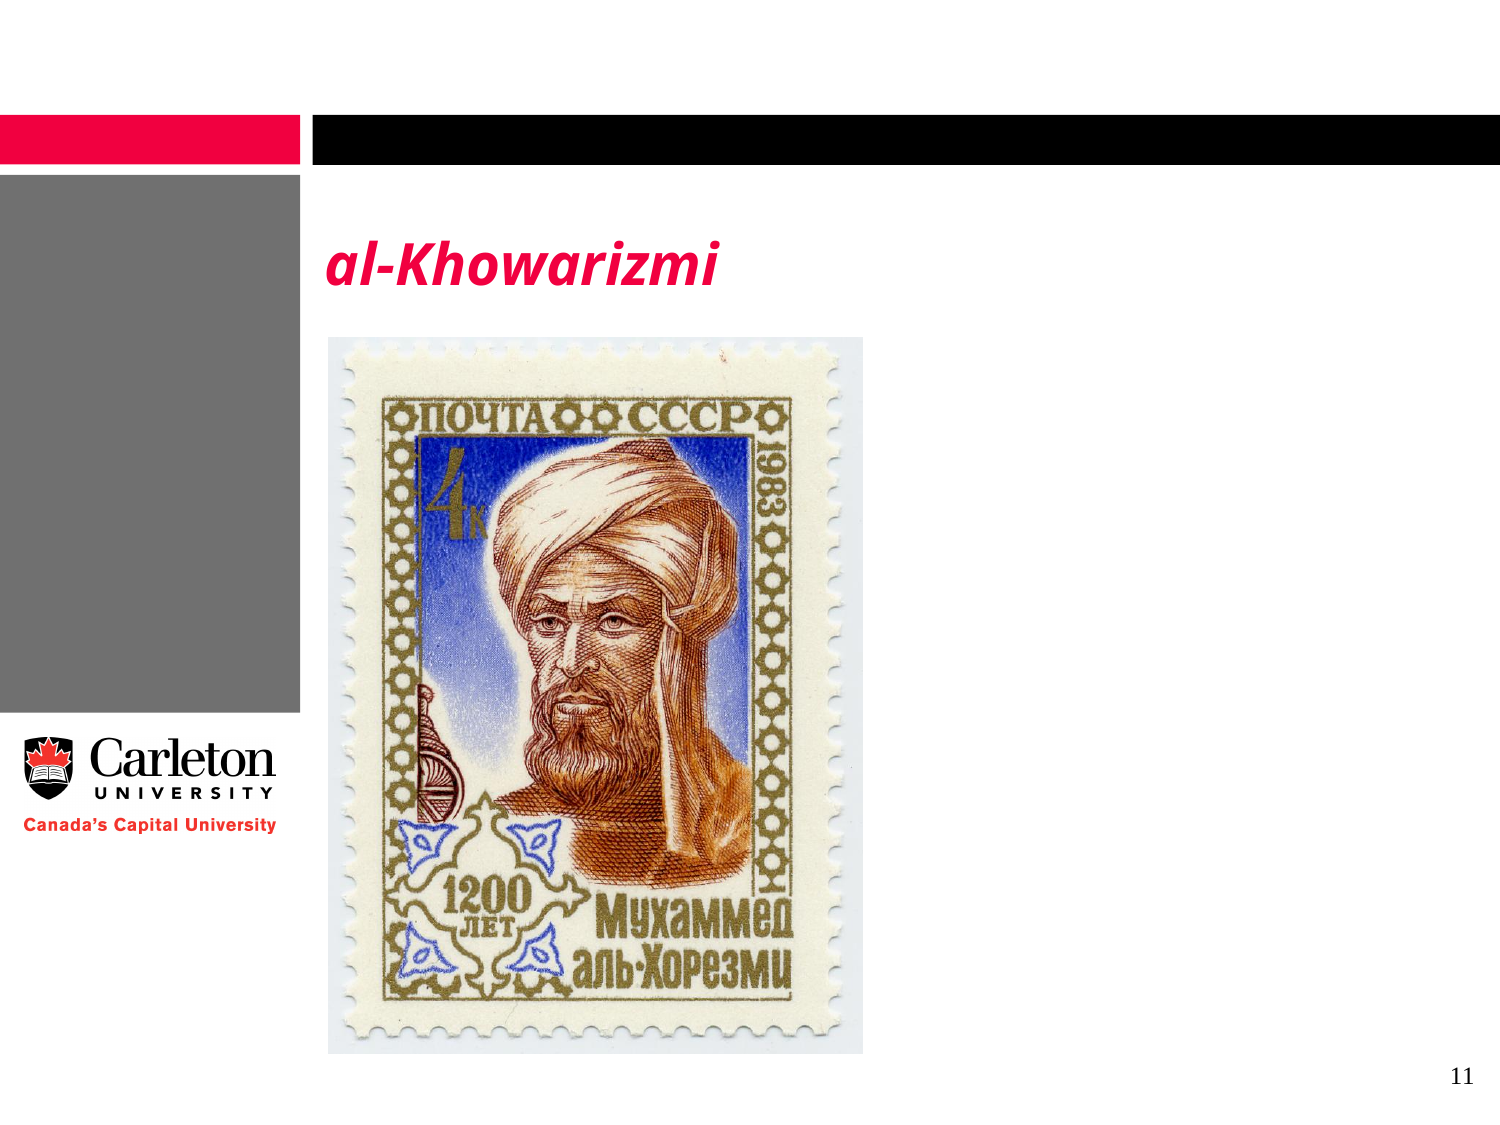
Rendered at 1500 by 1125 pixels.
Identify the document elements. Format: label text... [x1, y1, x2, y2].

picture [328, 337, 863, 1054]
picture [24, 737, 276, 834]
title al-Khowarizmi [324, 187, 1450, 338]
